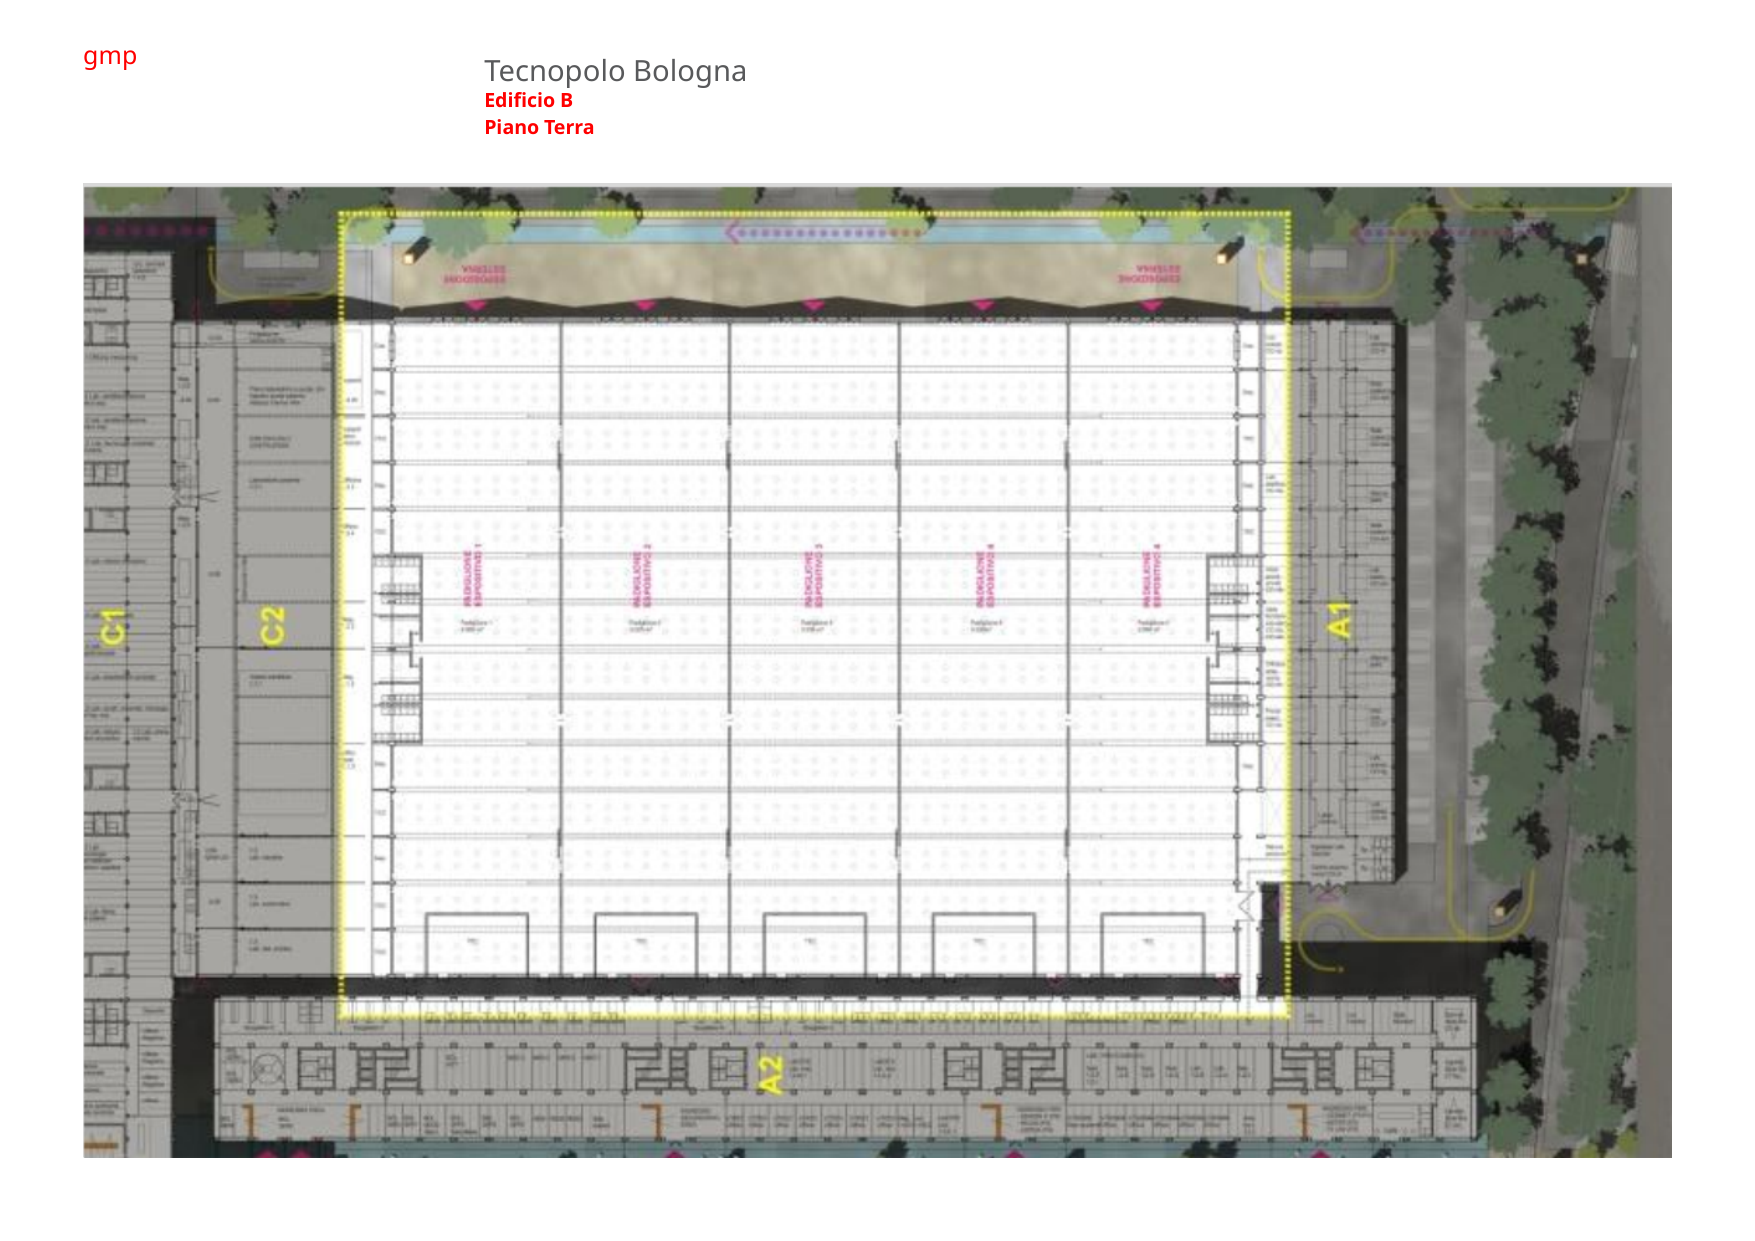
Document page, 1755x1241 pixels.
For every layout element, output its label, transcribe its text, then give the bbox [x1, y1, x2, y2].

list Edificio B Piano Terra [484, 93, 1625, 186]
picture [83, 186, 1672, 1158]
